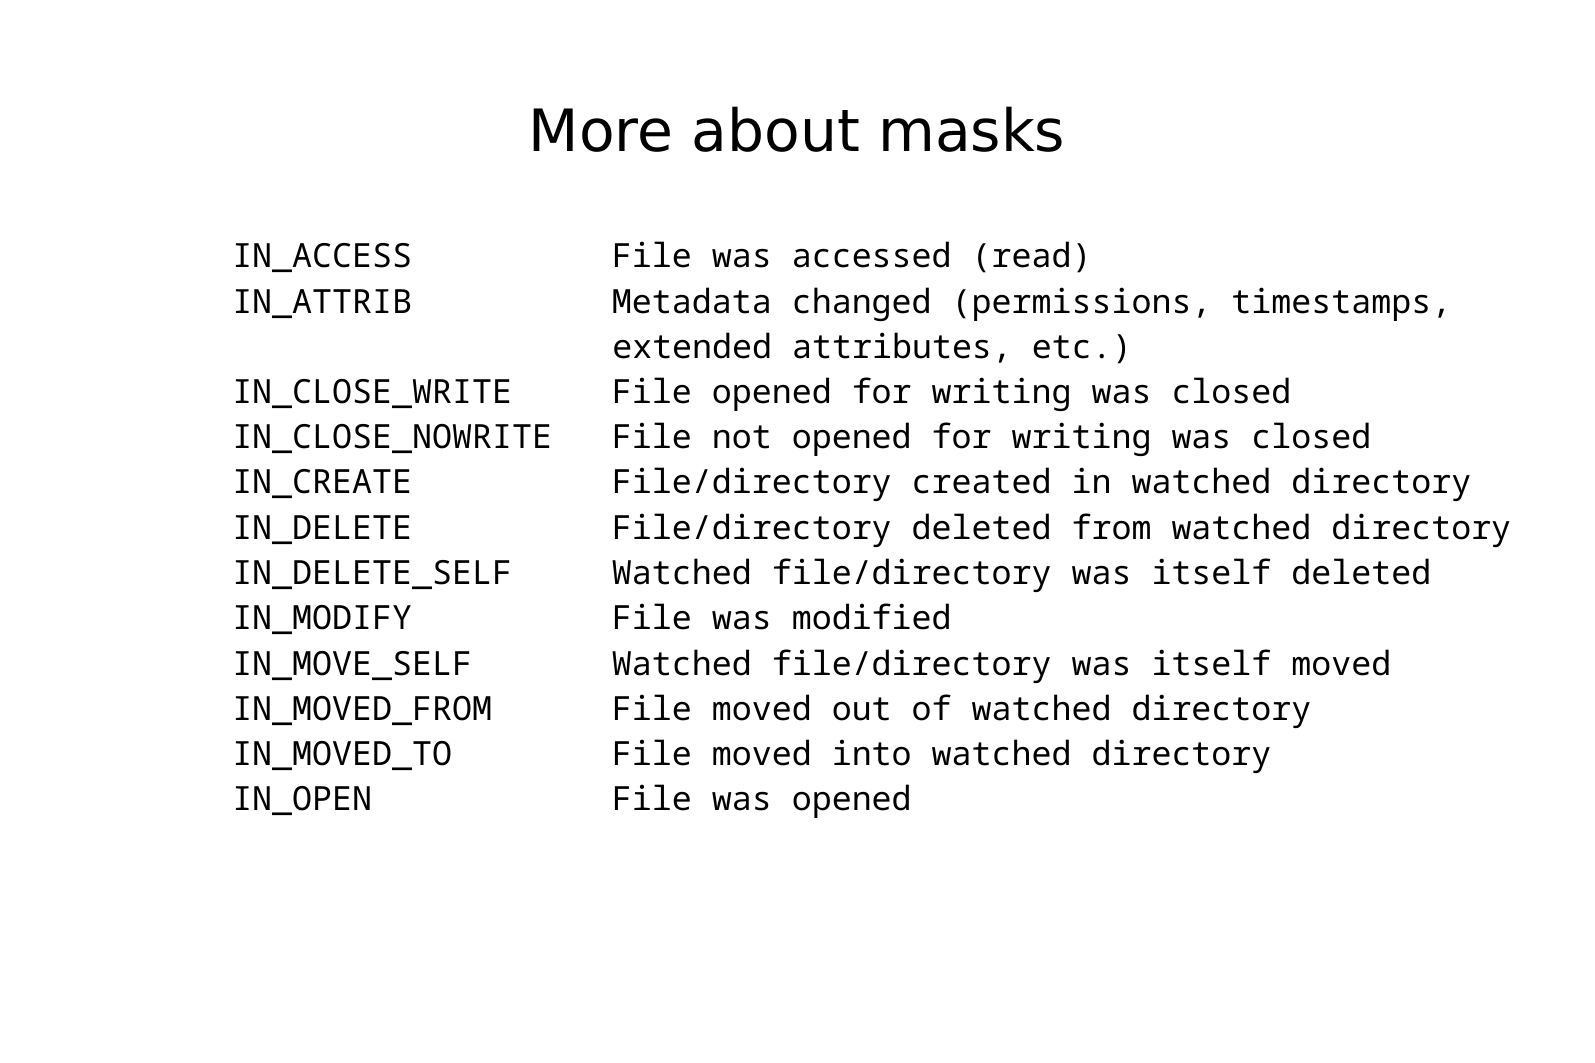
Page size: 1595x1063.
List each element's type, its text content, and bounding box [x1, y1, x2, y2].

title More about masks [79, 42, 1515, 220]
text_box IN_ACCESS File was accessed (read) IN_ATTRIB Metadata changed (permissions, timestamps, extended attributes, etc.) IN_CLOSE_WRITE File opened for writing was closed IN_CLOSE_NOWRITE File not opened for writing was closed IN_CREATE File/directory created in watched directory IN_DELETE File/directory deleted from watched directory IN_DELETE_SELF Watched file/directory was itself deleted IN_MODIFY File was modified IN_MOVE_SELF Watched file/directory was itself moved IN_MOVED_FROM File moved out of watched directory IN_MOVED_TO File moved into watched directory IN_OPEN File was opened [37, 225, 1576, 976]
